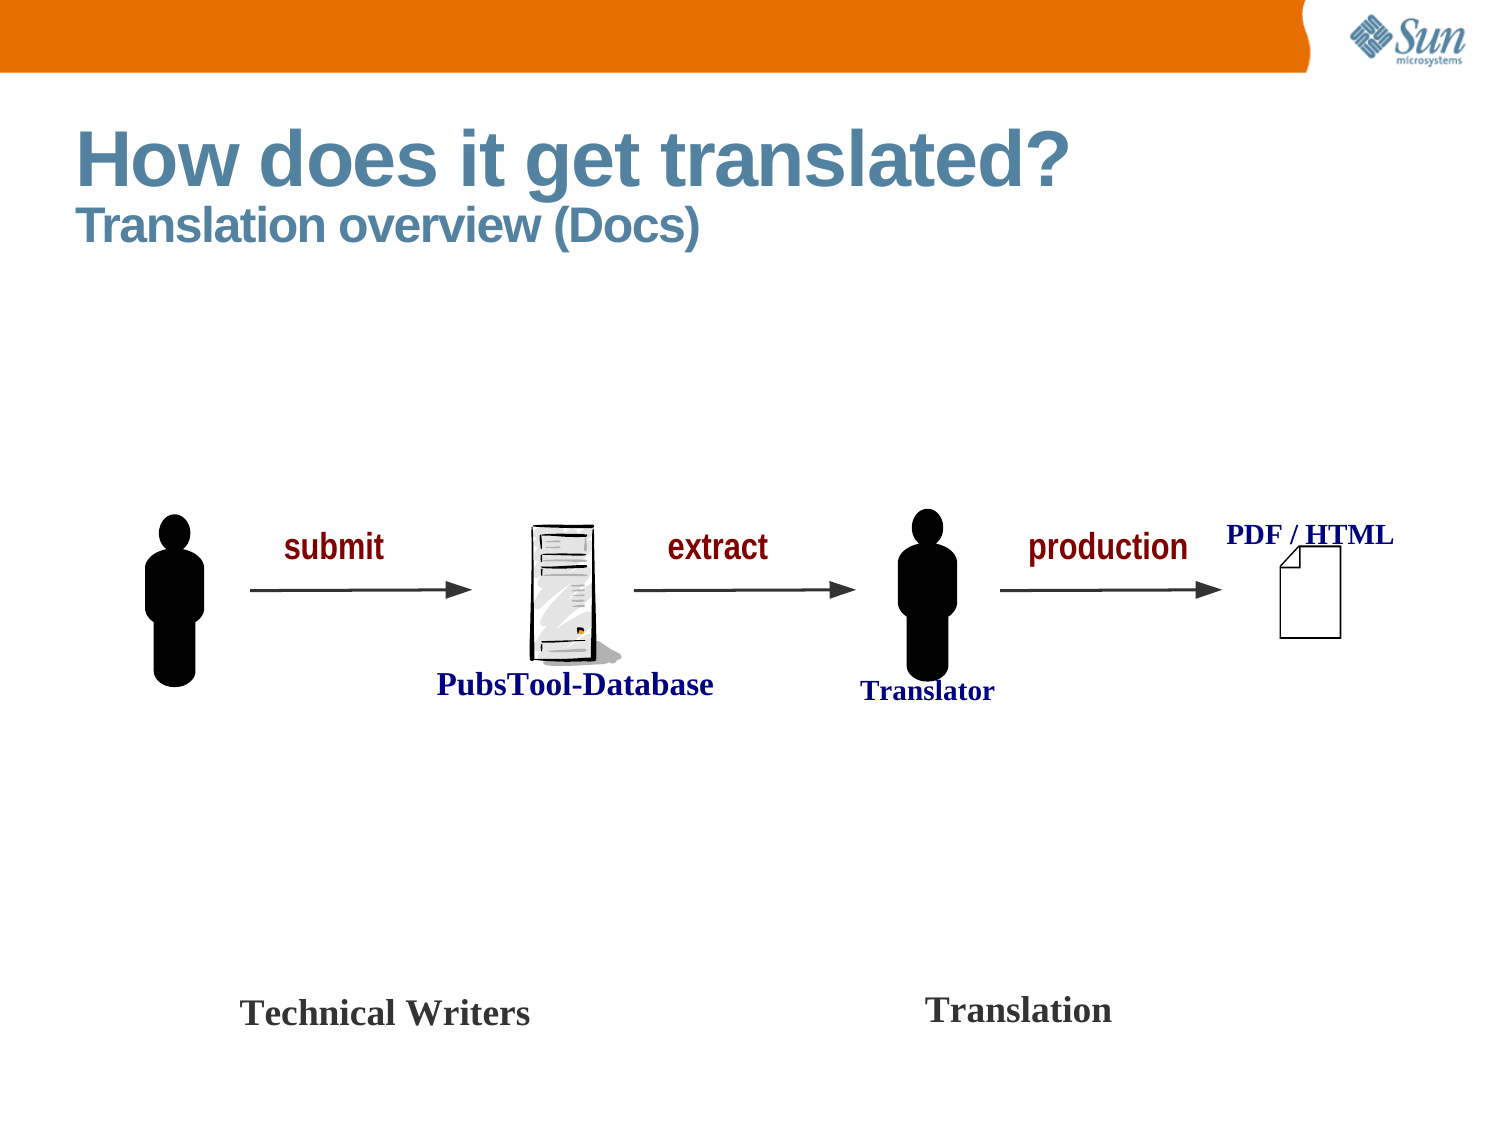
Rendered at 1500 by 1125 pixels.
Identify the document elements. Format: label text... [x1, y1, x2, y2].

text_box submit [283, 530, 416, 574]
picture [145, 514, 205, 688]
text_box Technical Writers [239, 997, 531, 1040]
picture [897, 508, 958, 682]
picture [529, 524, 622, 667]
text_box production [1028, 530, 1204, 574]
text_box extract [667, 530, 800, 574]
text_box Translation [924, 994, 1113, 1037]
picture [0, 0, 1500, 75]
title How does it get translated? Translation overview (Docs) [75, 122, 1438, 263]
picture [1279, 545, 1342, 639]
